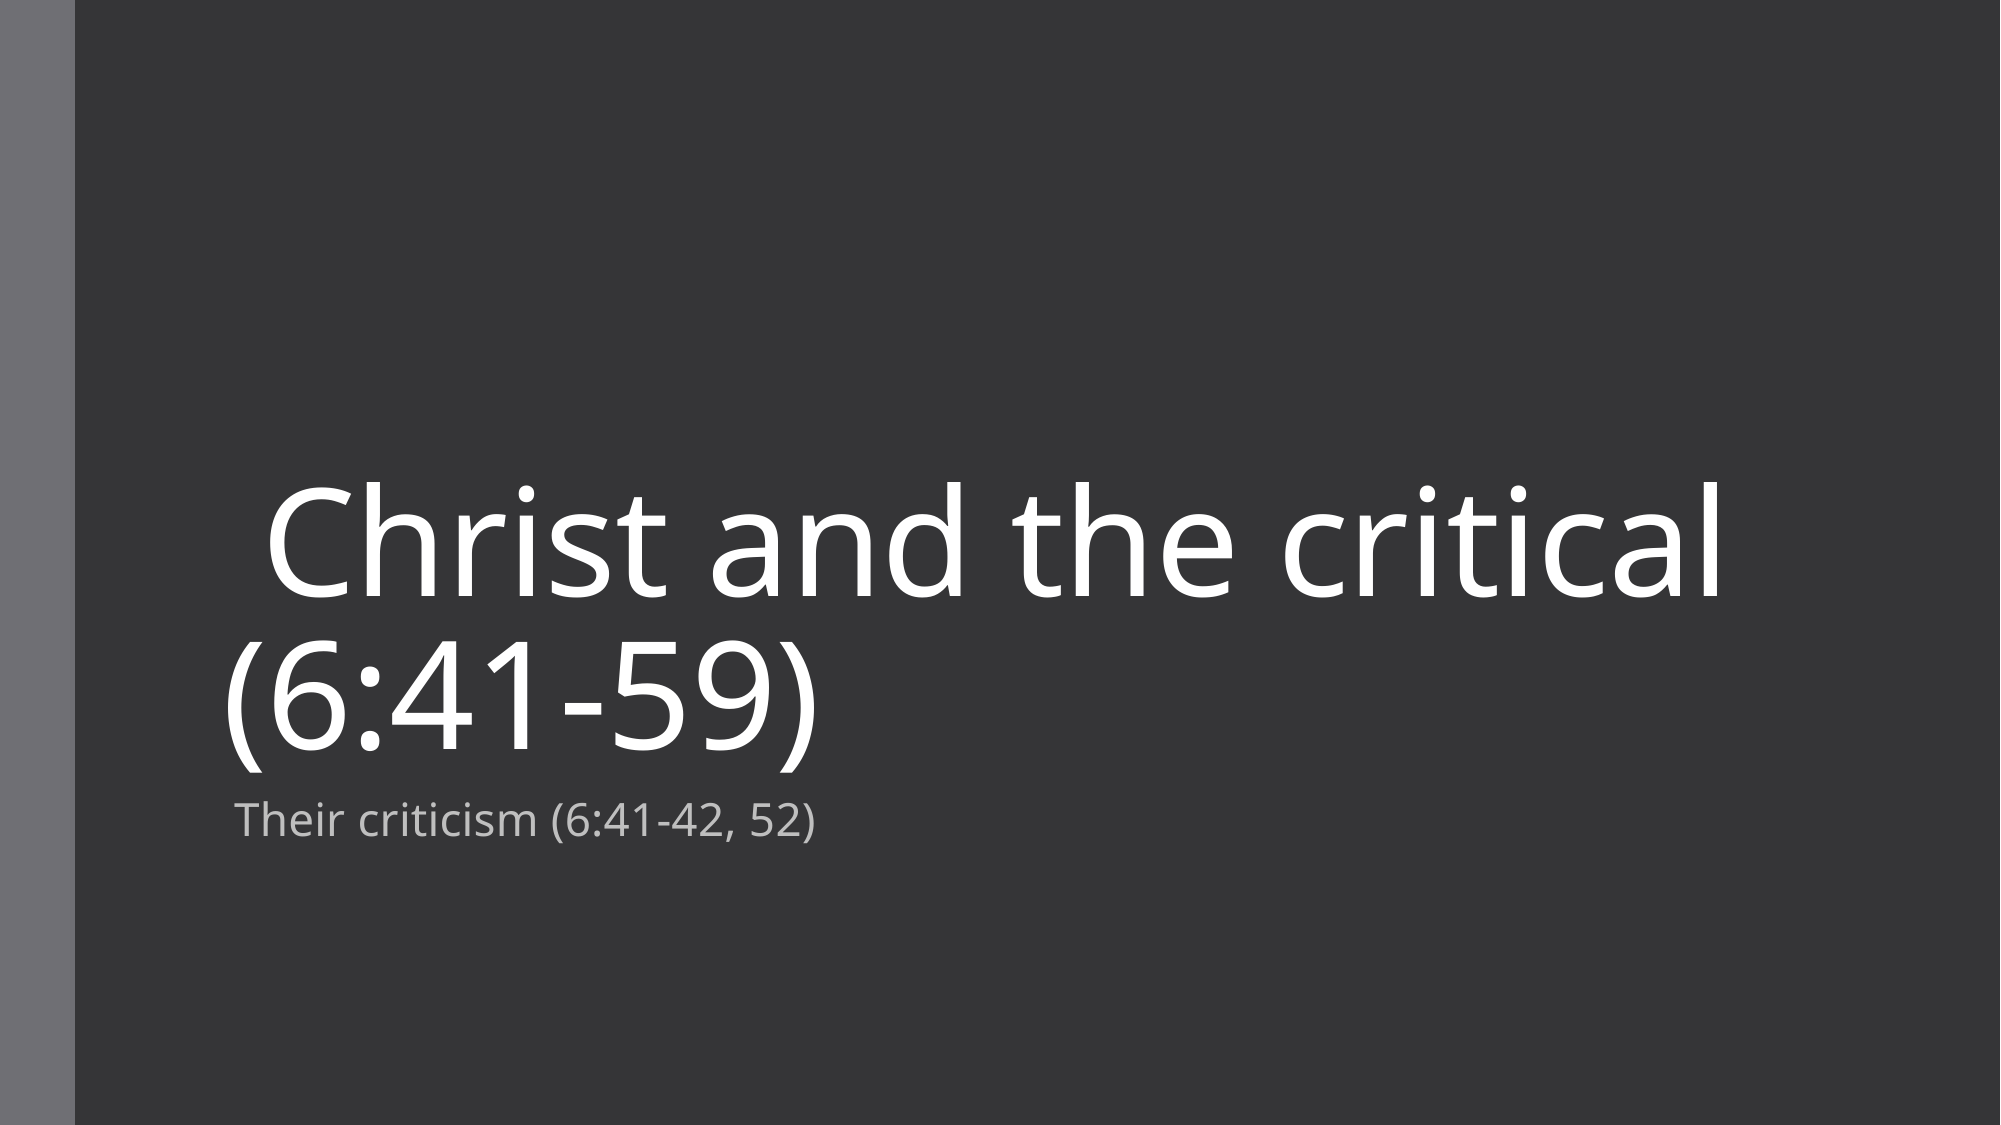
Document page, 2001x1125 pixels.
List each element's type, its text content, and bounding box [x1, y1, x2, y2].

title Christ and the critical (6:41-59) [206, 124, 1752, 787]
subtitle Their criticism (6:41-42, 52) [206, 787, 1752, 1066]
